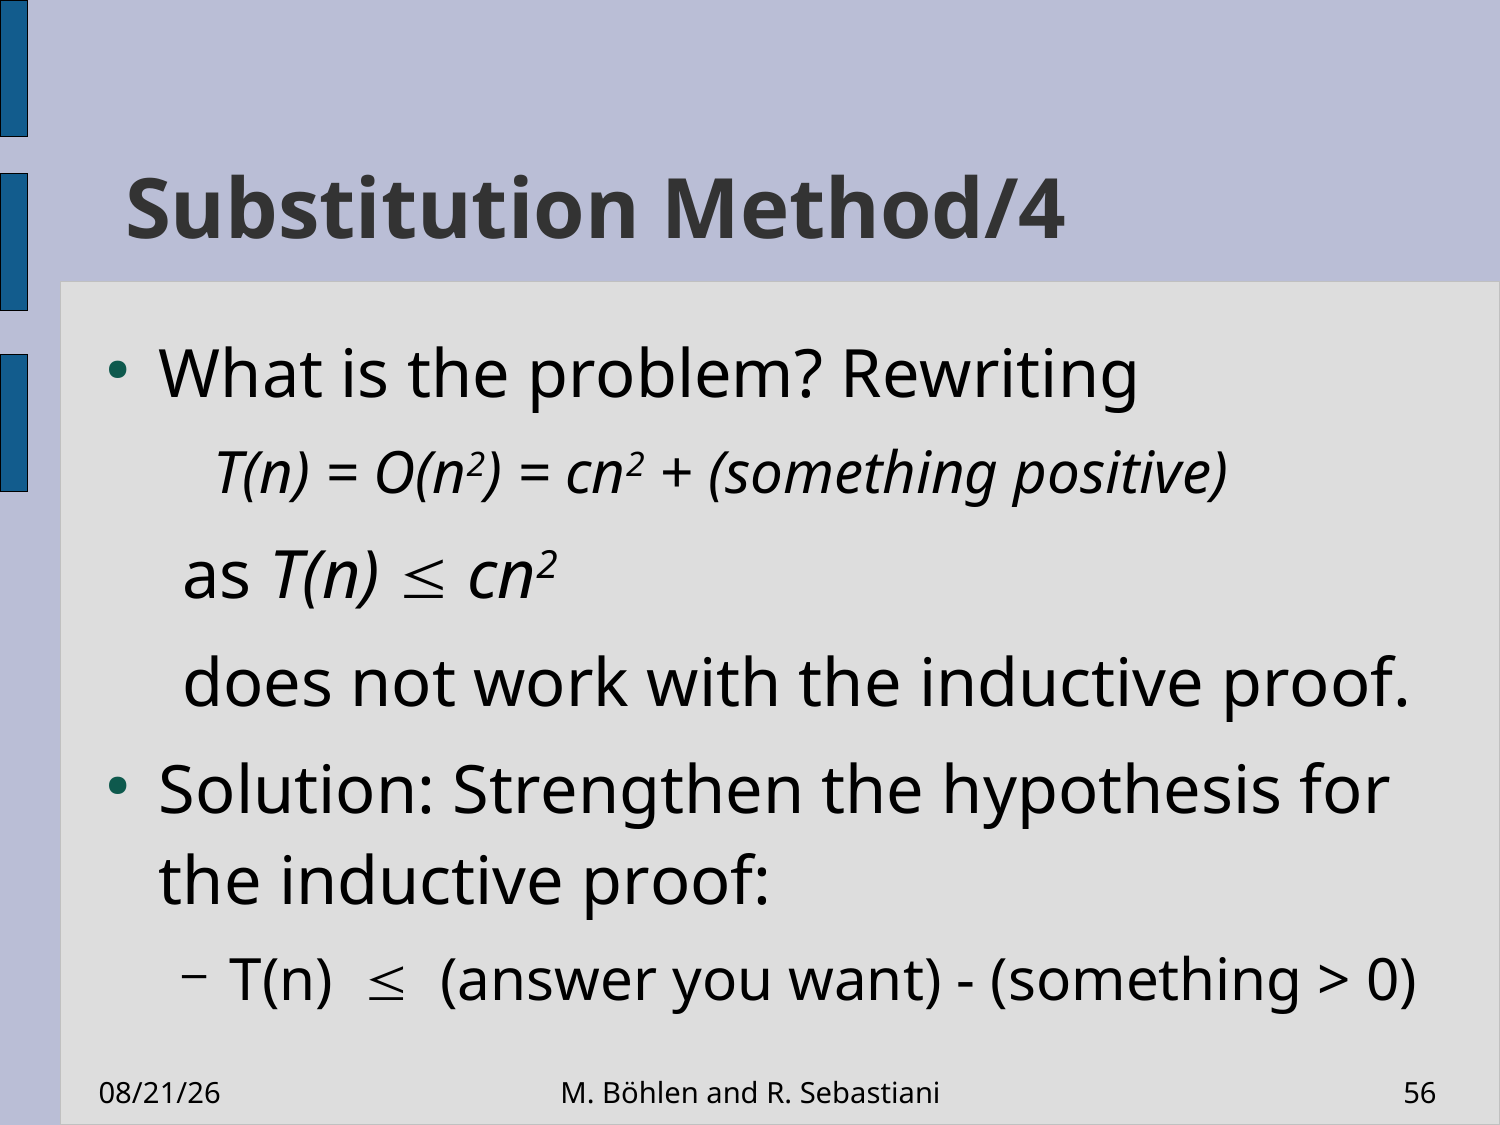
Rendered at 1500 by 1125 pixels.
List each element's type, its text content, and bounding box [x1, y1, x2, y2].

title Substitution Method/4 [110, 67, 1392, 271]
list What is the problem? Rewriting T(n) = O(n2) = cn2 + (something positive) as T(n)  cn2 does not work with the inductive proof. Solution: Strengthen the hypothesis for the inductive proof: T(n)  (answer you want) - (something > 0) [73, 318, 1440, 1067]
